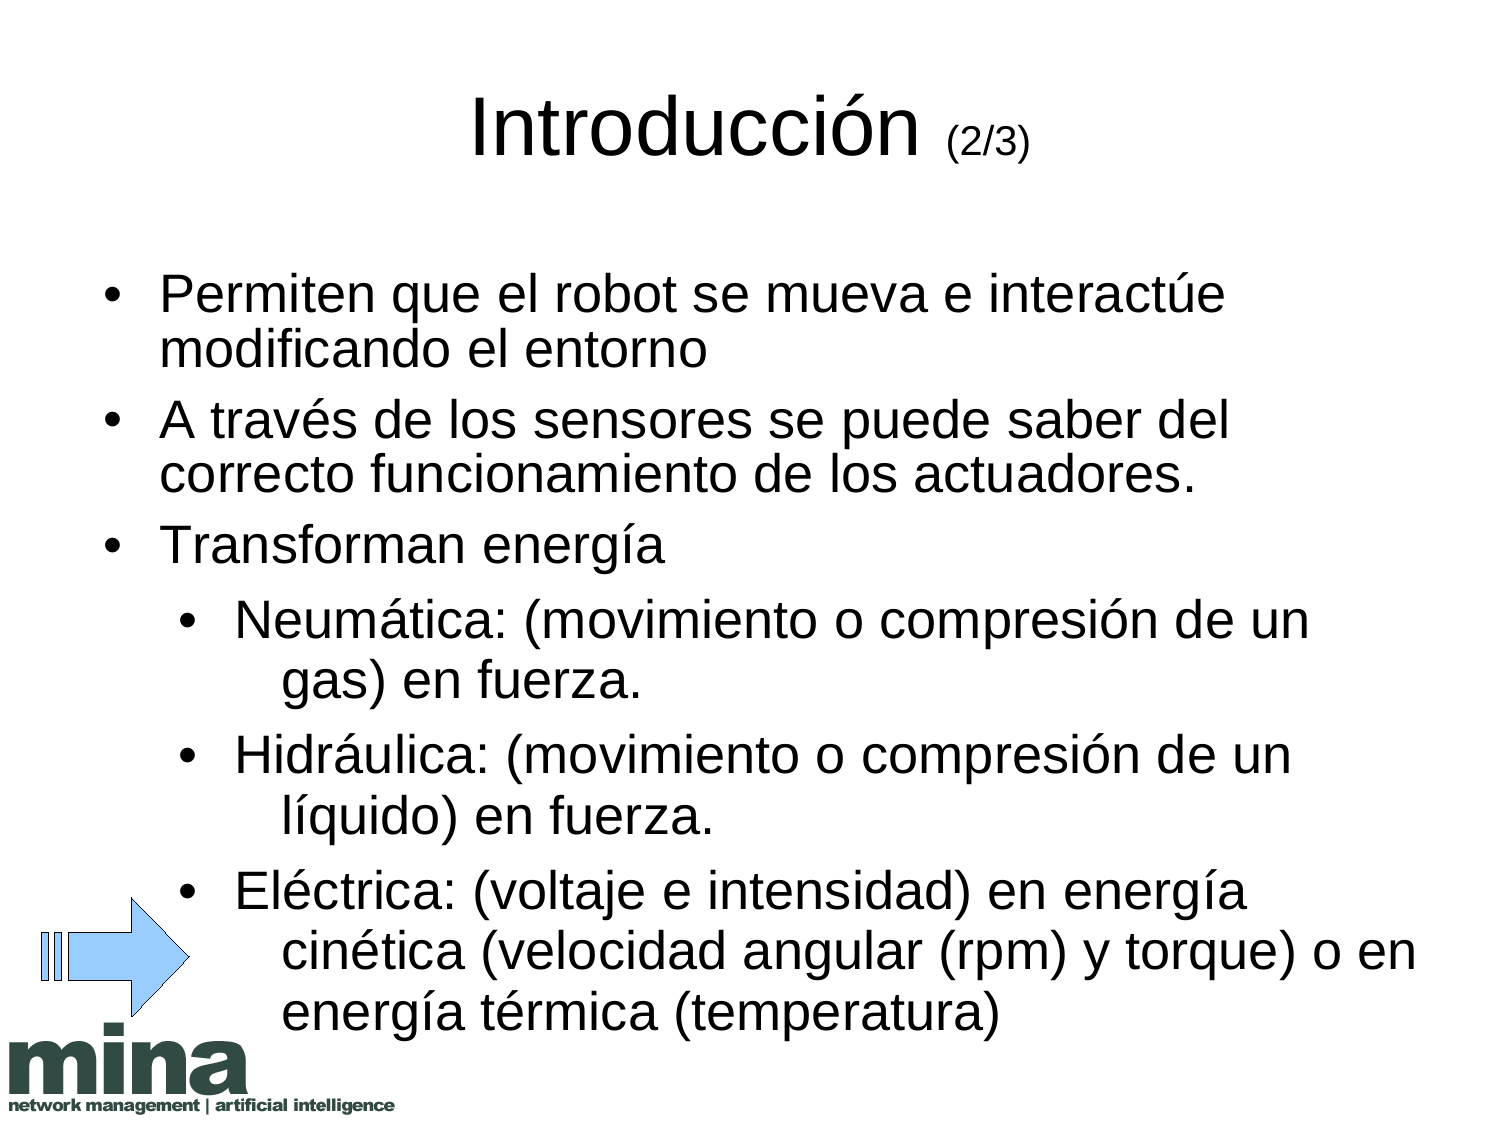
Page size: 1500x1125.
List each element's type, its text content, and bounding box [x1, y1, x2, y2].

text_box [41, 932, 49, 981]
picture [0, 1016, 402, 1119]
text_box [68, 897, 190, 1017]
title Introducción (2/3) [75, 33, 1426, 221]
list Permiten que el robot se mueva e interactúe modificando el entorno A través de los sensores se puede saber del correcto funcionamiento de los actuadores. Transforman energía Neumática: (movimiento o compresión de un gas) en fuerza. Hidráulica: (movimiento o compresión de un líquido) en fuerza. Eléctrica: (voltaje e intensidad) en energía cinética (velocidad angular (rpm) y torque) o en energía térmica (temperatura) [88, 261, 1439, 1059]
text_box [54, 932, 62, 981]
